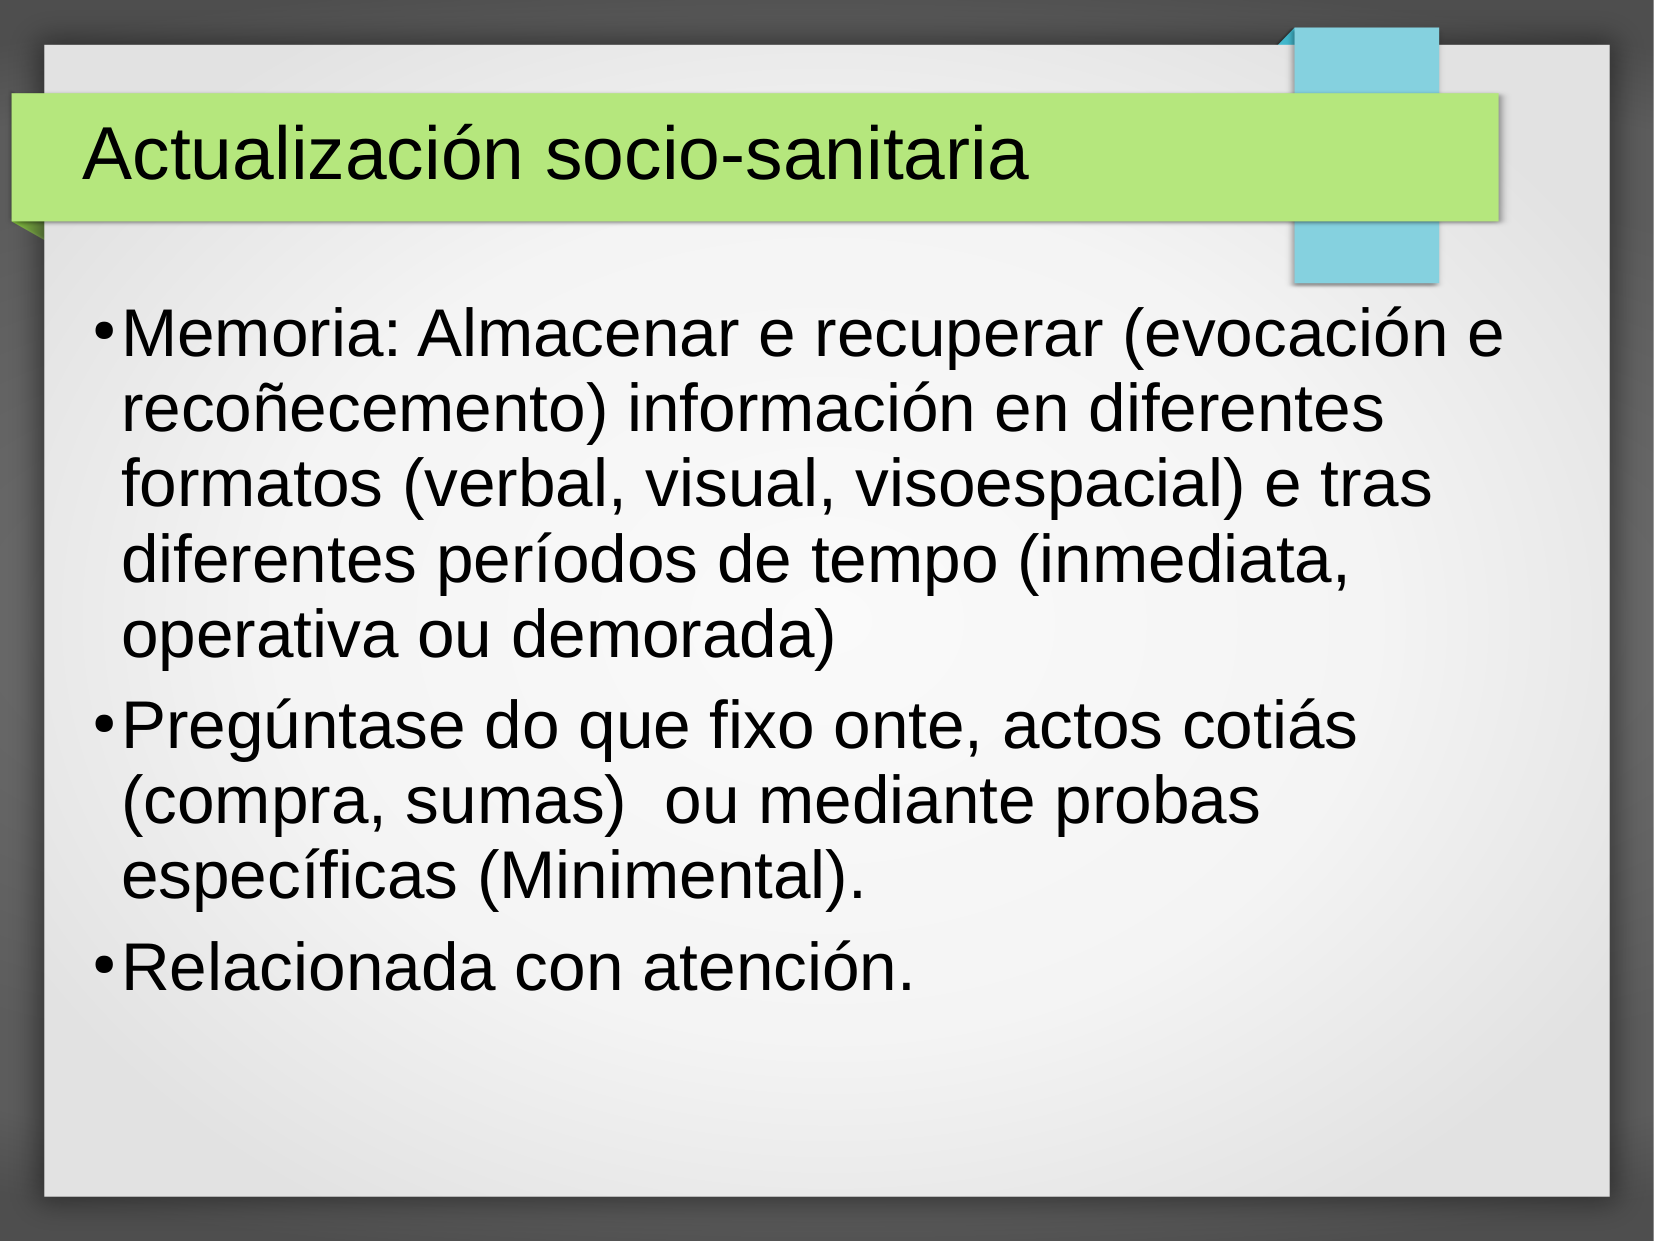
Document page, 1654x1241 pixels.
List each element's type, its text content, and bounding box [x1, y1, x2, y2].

picture [0, 0, 1654, 1241]
list Memoria: Almacenar e recuperar (evocación e recoñecemento) información en diferentes formatos (verbal, visual, visoespacial) e tras diferentes períodos de tempo (inmediata, operativa ou demorada) Pregúntase do que fixo onte, actos cotiás (compra, sumas) ou mediante probas específicas (Minimental). Relacionada con atención. [82, 295, 1571, 1015]
title Actualización socio-sanitaria [82, 94, 1264, 213]
